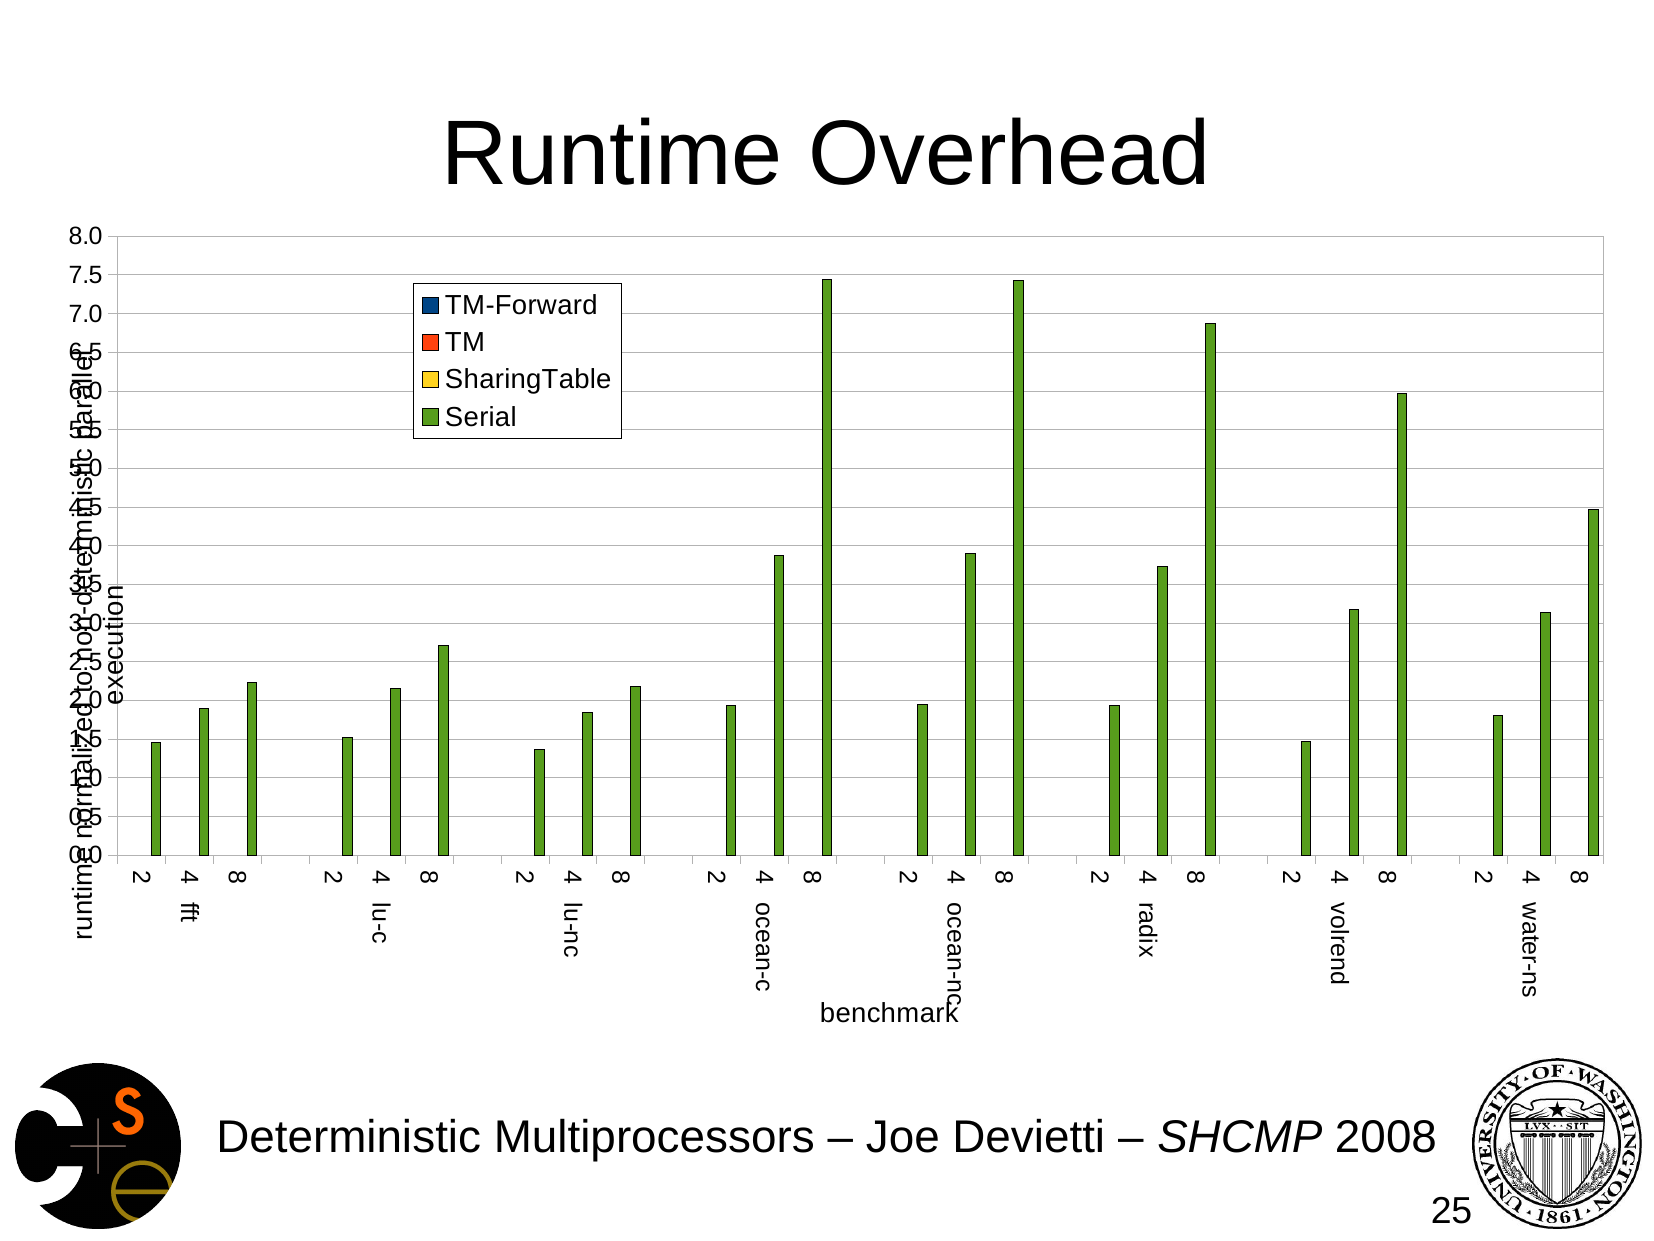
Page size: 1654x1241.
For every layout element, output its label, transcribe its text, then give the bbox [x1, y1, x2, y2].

chart [18, 206, 1632, 1051]
picture [15, 1063, 181, 1229]
picture [1472, 1058, 1642, 1229]
title Runtime Overhead [82, 56, 1571, 206]
